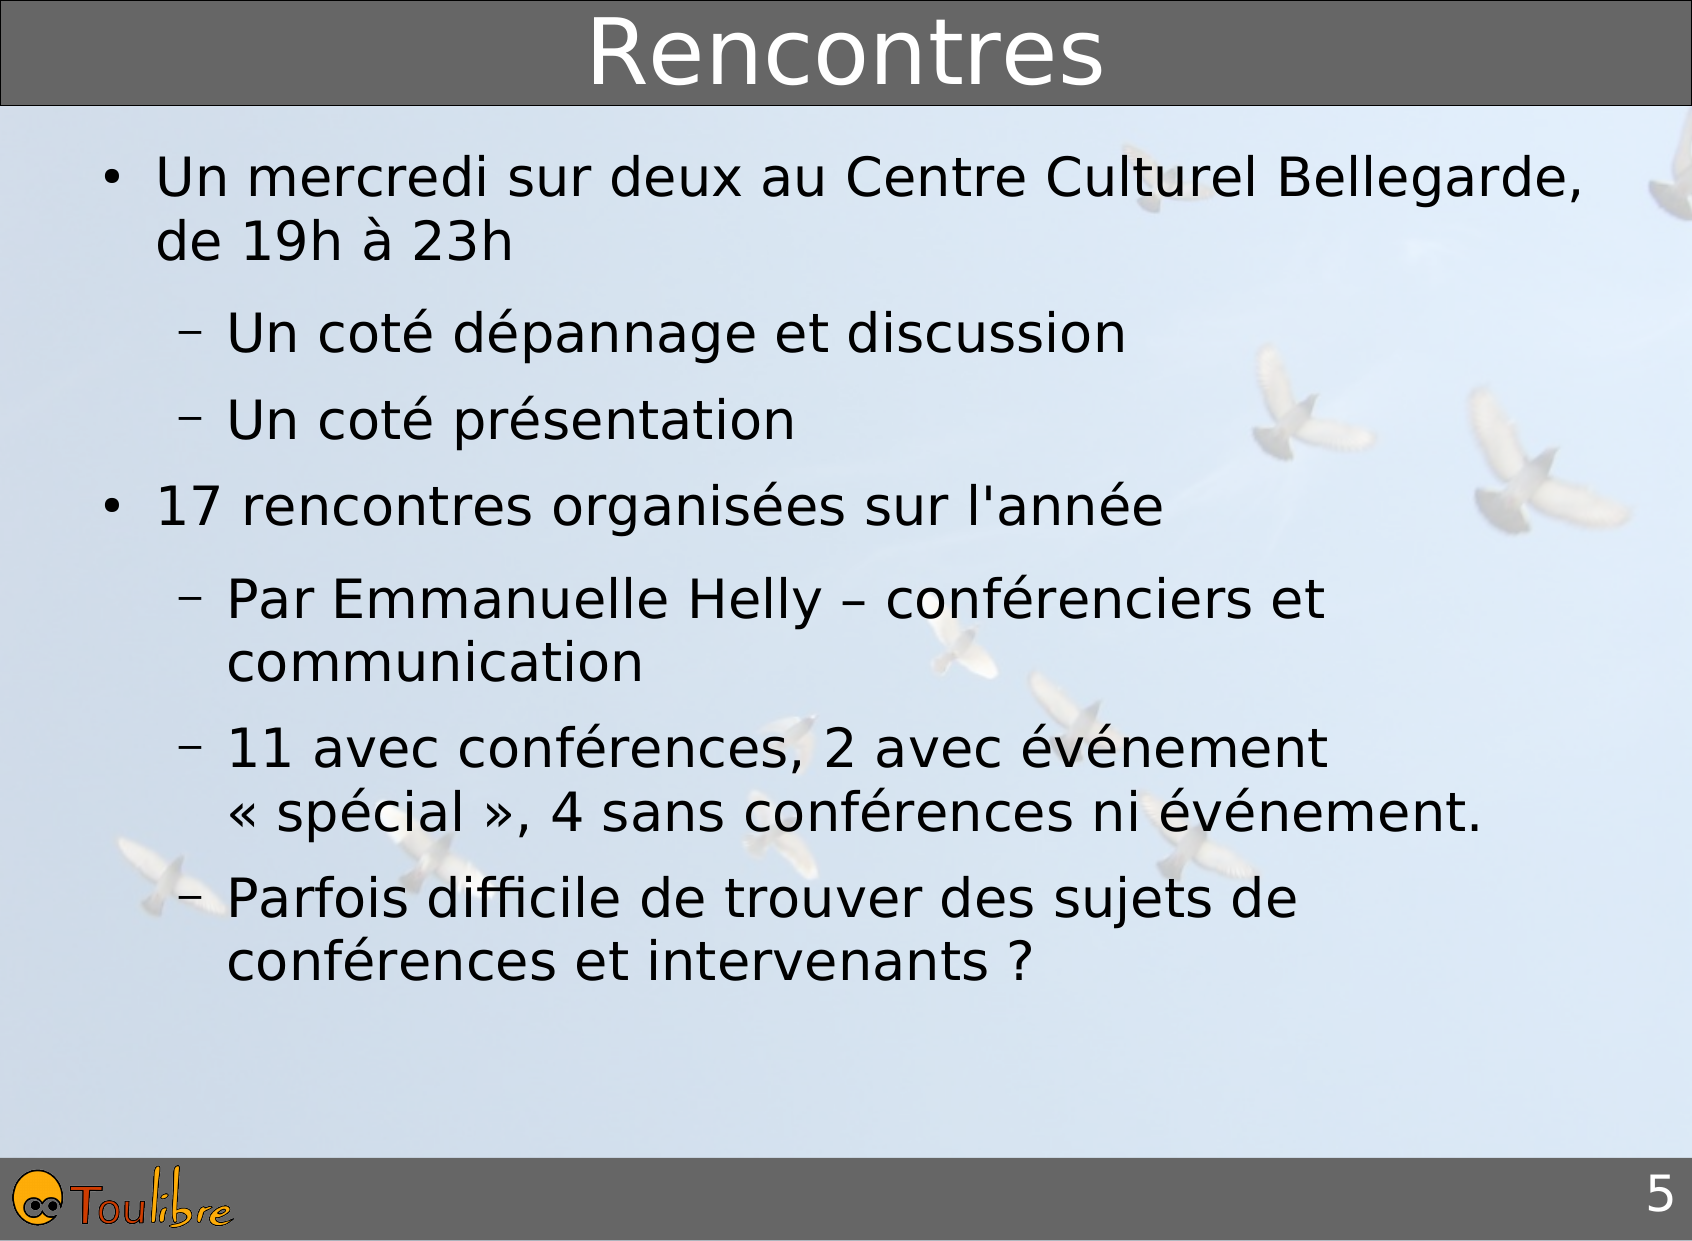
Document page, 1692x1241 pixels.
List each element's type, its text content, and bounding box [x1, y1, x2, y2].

picture [12, 1165, 234, 1228]
list Un mercredi sur deux au Centre Culturel Bellegarde, de 19h à 23h Un coté dépannage et discussion Un coté présentation 17 rencontres organisées sur l'année Par Emmanuelle Helly – conférenciers et communication 11 avec conférences, 2 avec événement « spécial », 4 sans conférences ni événement. Parfois difficile de trouver des sujets de conférences et intervenants ? [84, 146, 1608, 1095]
title Rencontres [0, 0, 1692, 107]
